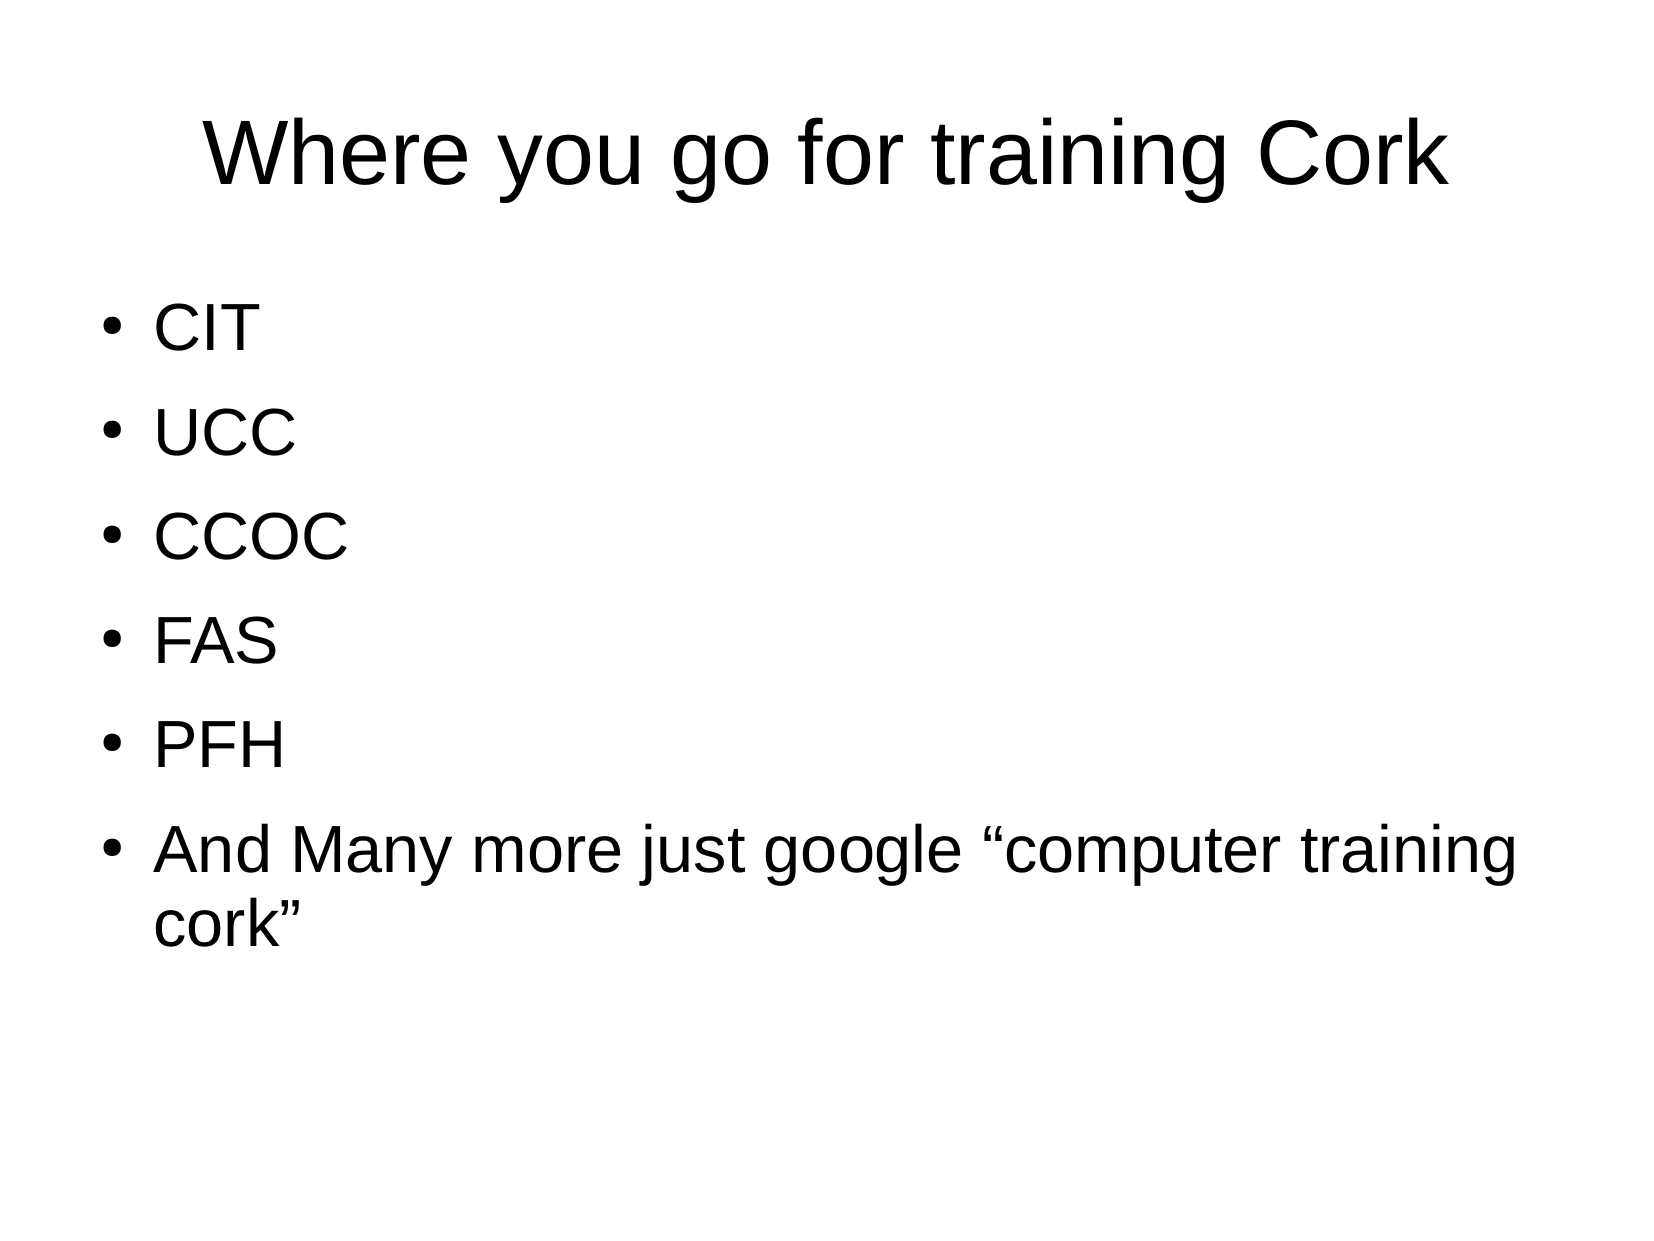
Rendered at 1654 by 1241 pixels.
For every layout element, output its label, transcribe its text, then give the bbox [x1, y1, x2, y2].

title Where you go for training Cork [82, 56, 1571, 250]
list CIT UCC CCOC FAS PFH And Many more just google “computer training cork” [82, 290, 1571, 1109]
